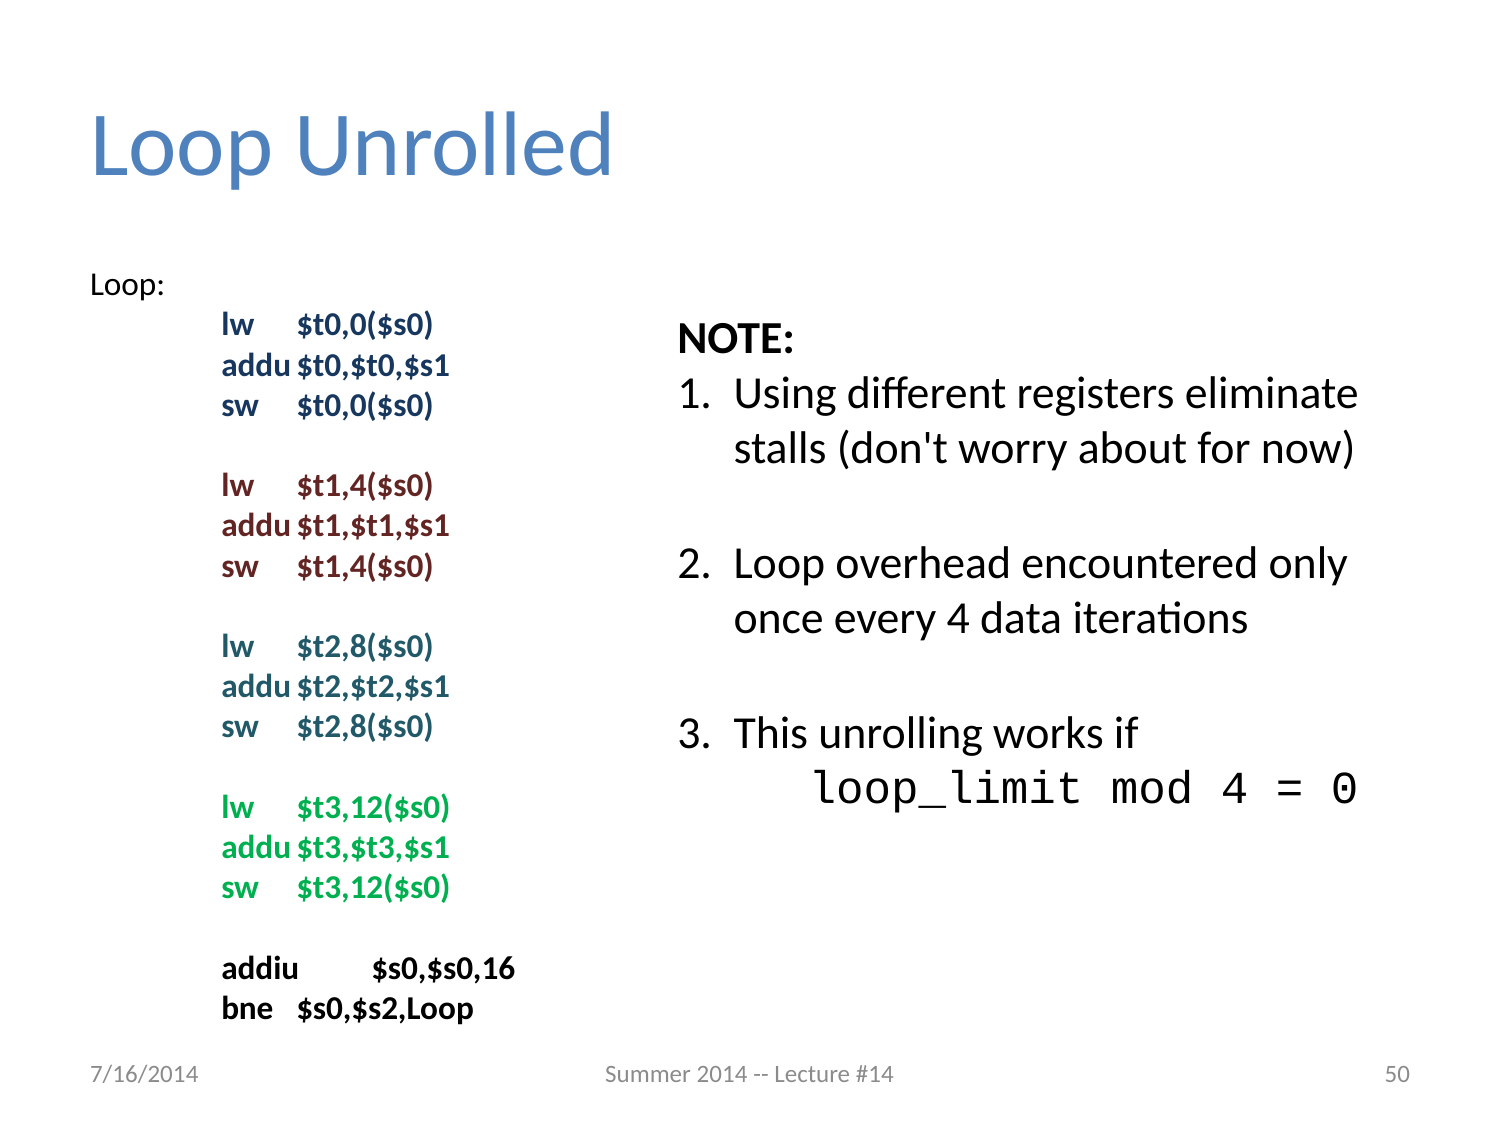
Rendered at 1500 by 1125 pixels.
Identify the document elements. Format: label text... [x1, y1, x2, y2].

text_box NOTE: Using different registers eliminate stalls (don't worry about for now) Loop overhead encountered only once every 4 data iterations This unrolling works if loop_limit mod 4 = 0 [662, 299, 1388, 880]
slide_number 7/16/2014 [75, 1042, 425, 1103]
slide_number <number> [1074, 1042, 1425, 1103]
list Loop: lw $t0,0($s0) addu $t0,$t0,$s1 sw $t0,0($s0) lw $t1,4($s0) addu $t1,$t1,$s1 sw $t1,4($s0) lw $t2,8($s0) addu $t2,$t2,$s1 sw $t2,8($s0) lw $t3,12($s0) addu $t3,$t3,$s1 sw $t3,12($s0) addiu $s0,$s0,16 bne $s0,$s2,Loop [75, 262, 675, 1073]
footer Summer 2014 -- Lecture #14 [512, 1042, 988, 1103]
title Loop Unrolled [75, 45, 1425, 233]
